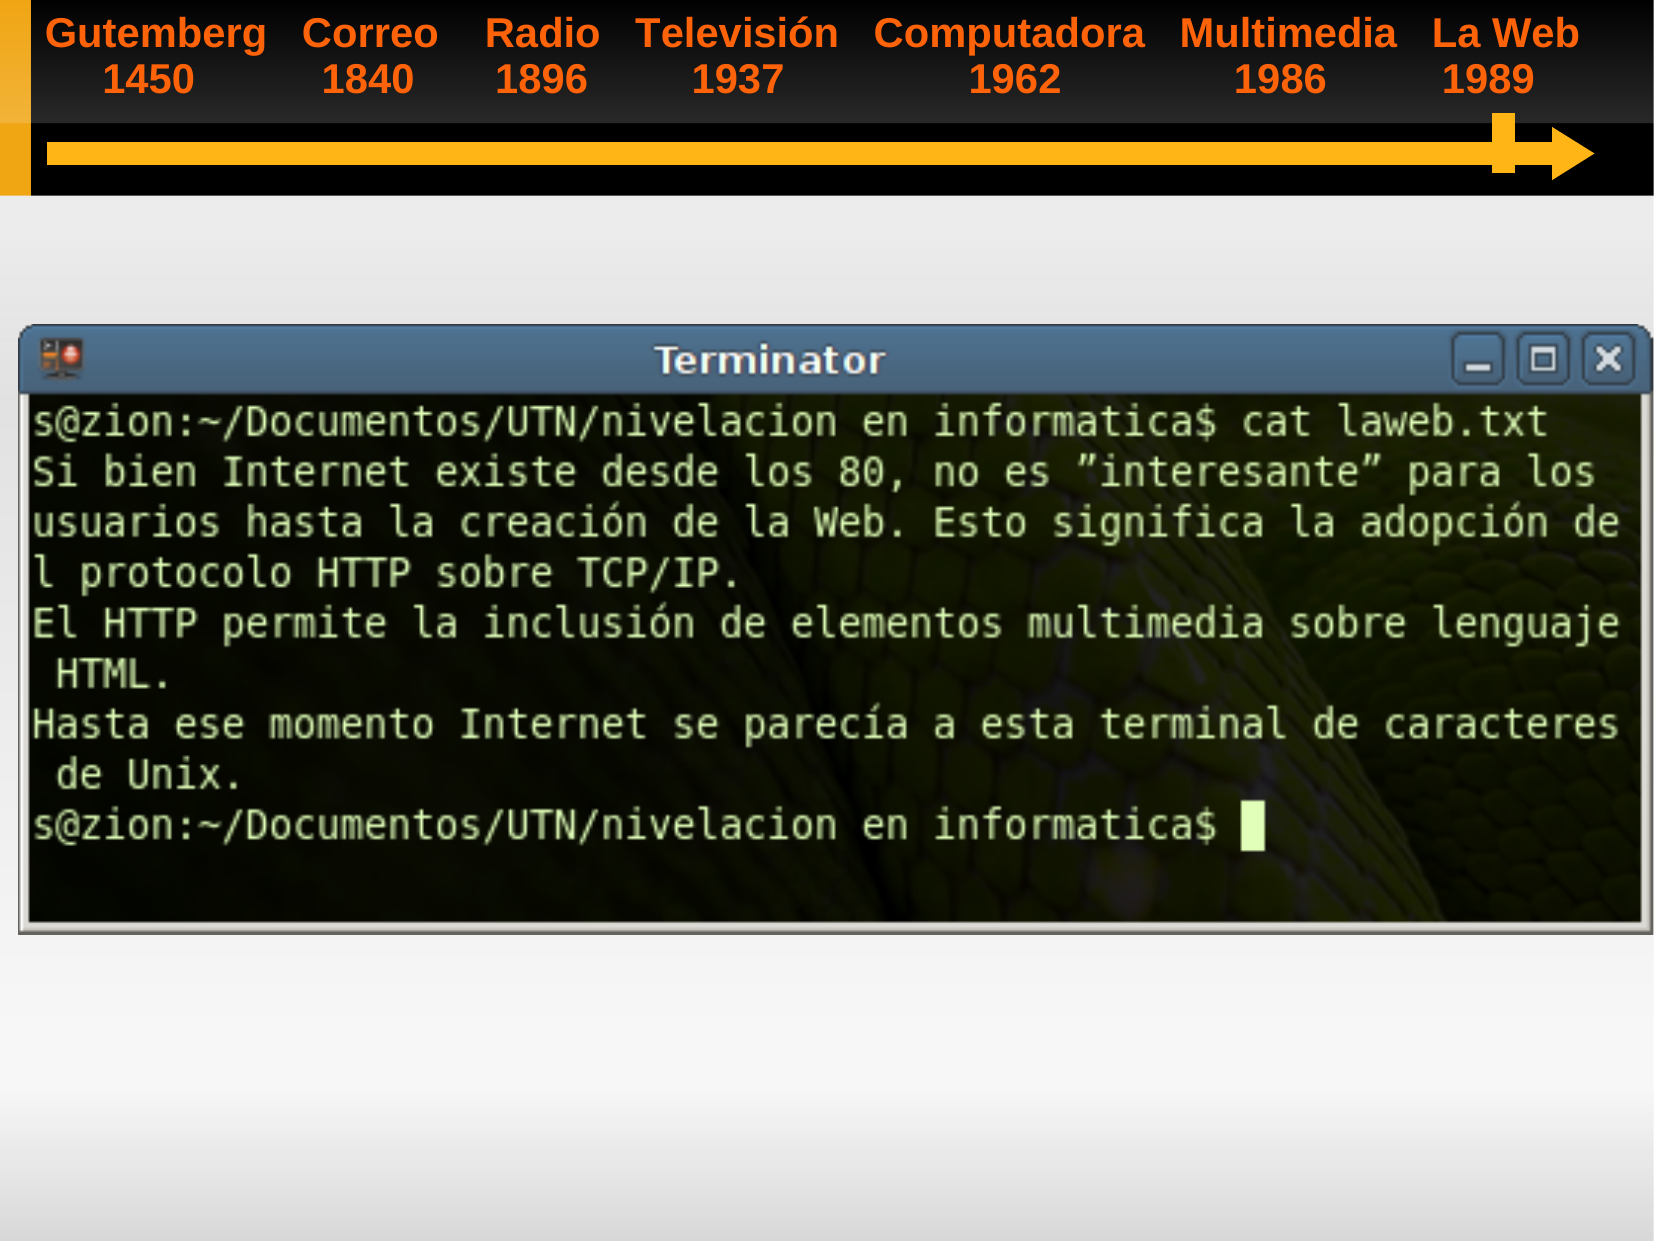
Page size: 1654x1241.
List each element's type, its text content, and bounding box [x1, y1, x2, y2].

title Gutemberg Correo Radio Televisión Computadora Multimedia La Web 1450 1840 1896 1937 1962 1986 1989 [44, 0, 1625, 160]
picture [0, 0, 1654, 1241]
